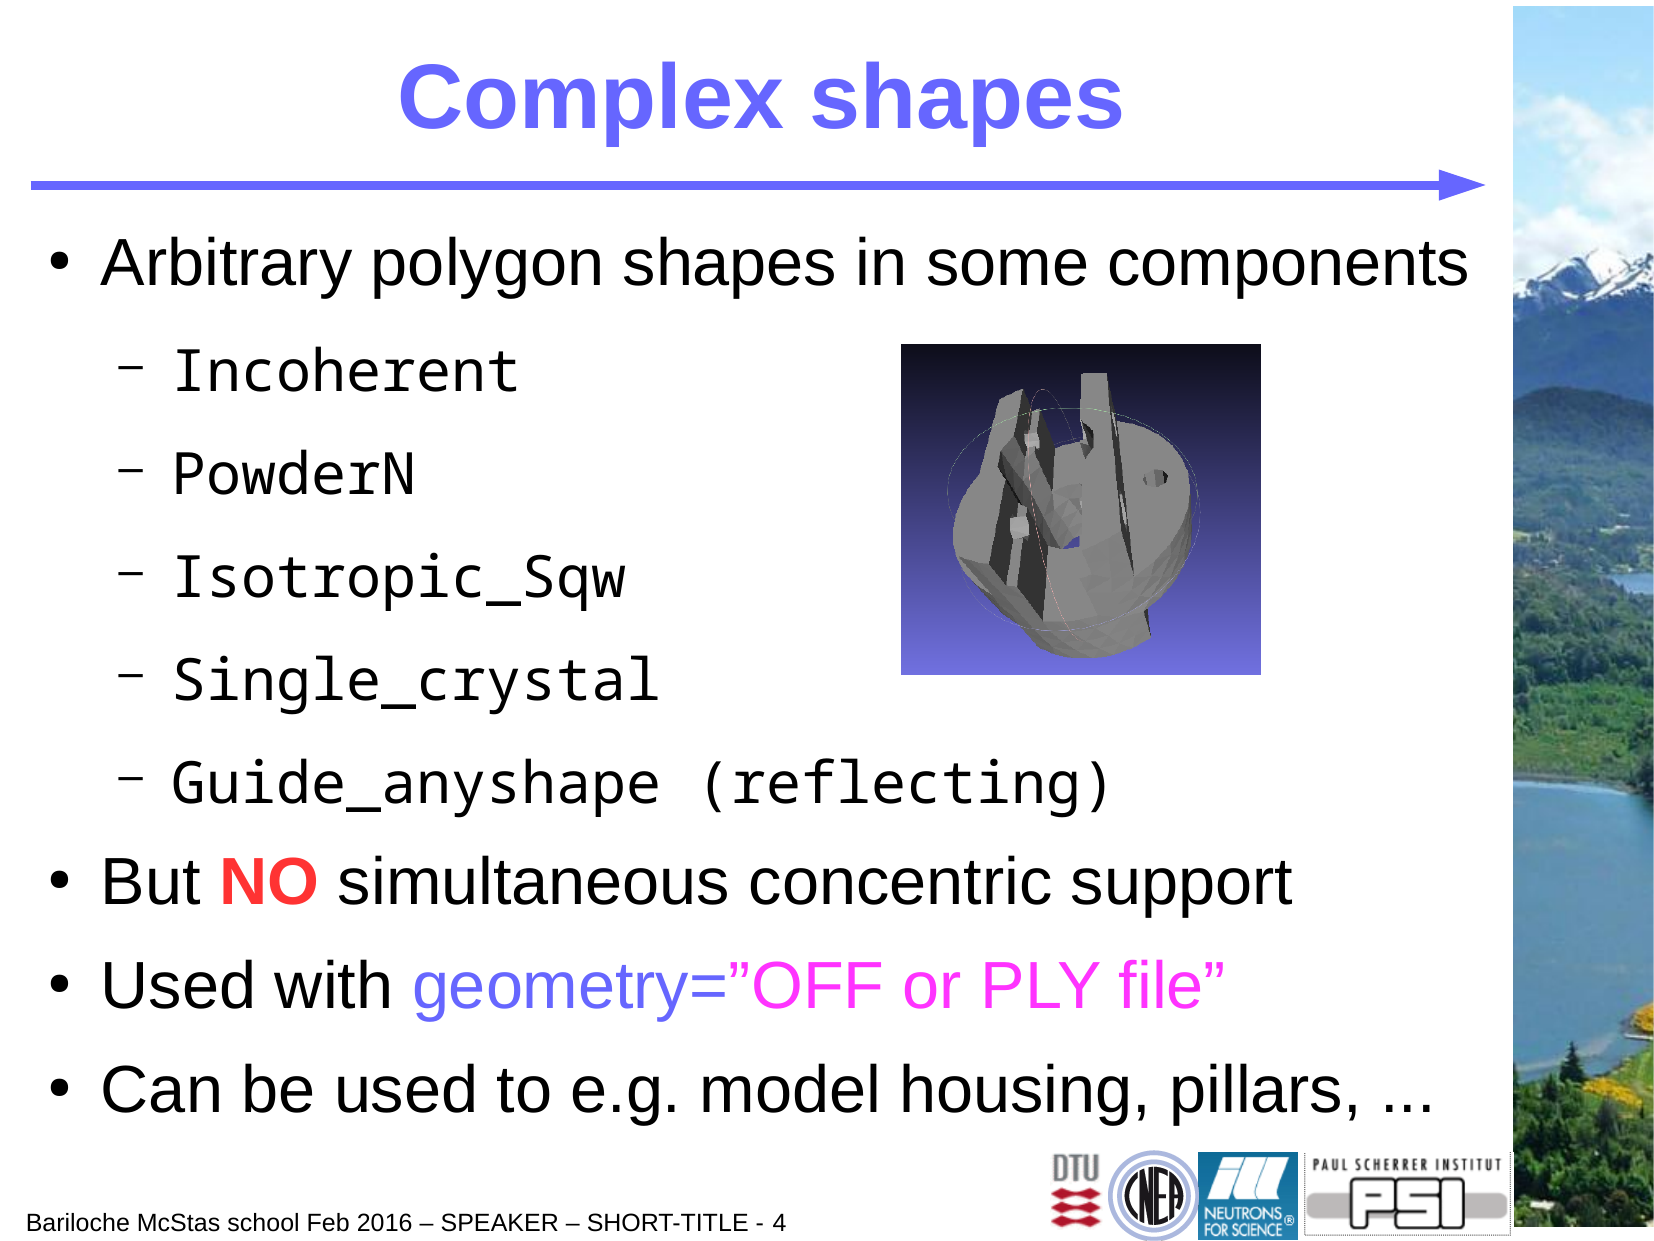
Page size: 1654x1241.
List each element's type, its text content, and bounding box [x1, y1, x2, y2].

picture [901, 344, 1261, 676]
list Arbitrary polygon shapes in some components Incoherent PowderN Isotropic_Sqw Single_crystal Guide_anyshape (reflecting) But NO simultaneous concentric support Used with geometry=”OFF or PLY file” Can be used to e.g. model housing, pillars, ... [30, 225, 1501, 1141]
title Complex shapes [17, 31, 1506, 163]
picture [1108, 6, 1654, 1241]
picture [1050, 1152, 1103, 1230]
